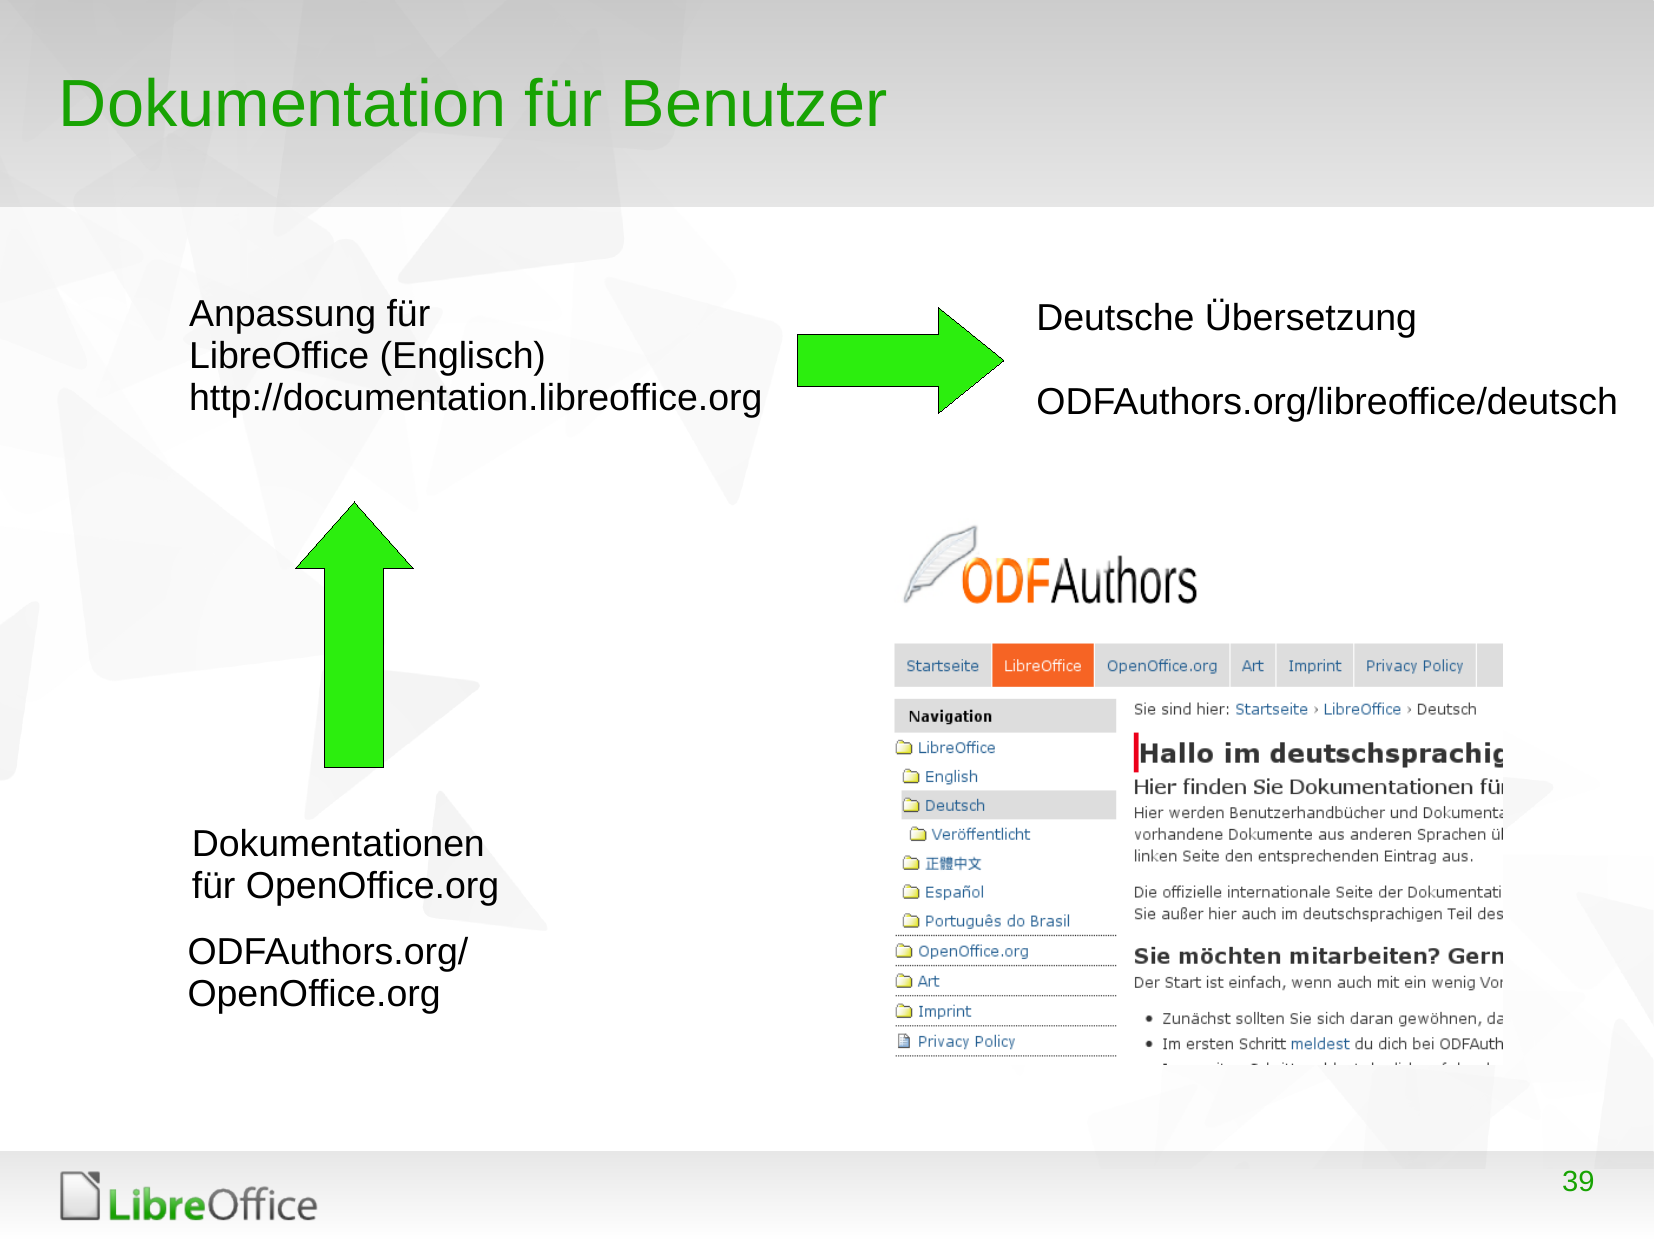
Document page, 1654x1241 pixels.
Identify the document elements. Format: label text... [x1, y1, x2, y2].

text_box Dokumentationen für OpenOffice.org [177, 814, 515, 914]
text_box Deutsche Übersetzung ODFAuthors.org/libreoffice/deutsch [1021, 289, 1634, 431]
text_box ODFAuthors.org/ OpenOffice.org [172, 922, 484, 1022]
text_box [797, 307, 1004, 414]
text_box [295, 501, 414, 768]
picture [0, 0, 783, 931]
picture [884, 510, 1654, 1169]
title Dokumentation für Benutzer [59, 29, 1595, 178]
text_box Anpassung für LibreOffice (Englisch) http://documentation.libreoffice.org [174, 285, 778, 426]
picture [41, 1152, 337, 1240]
